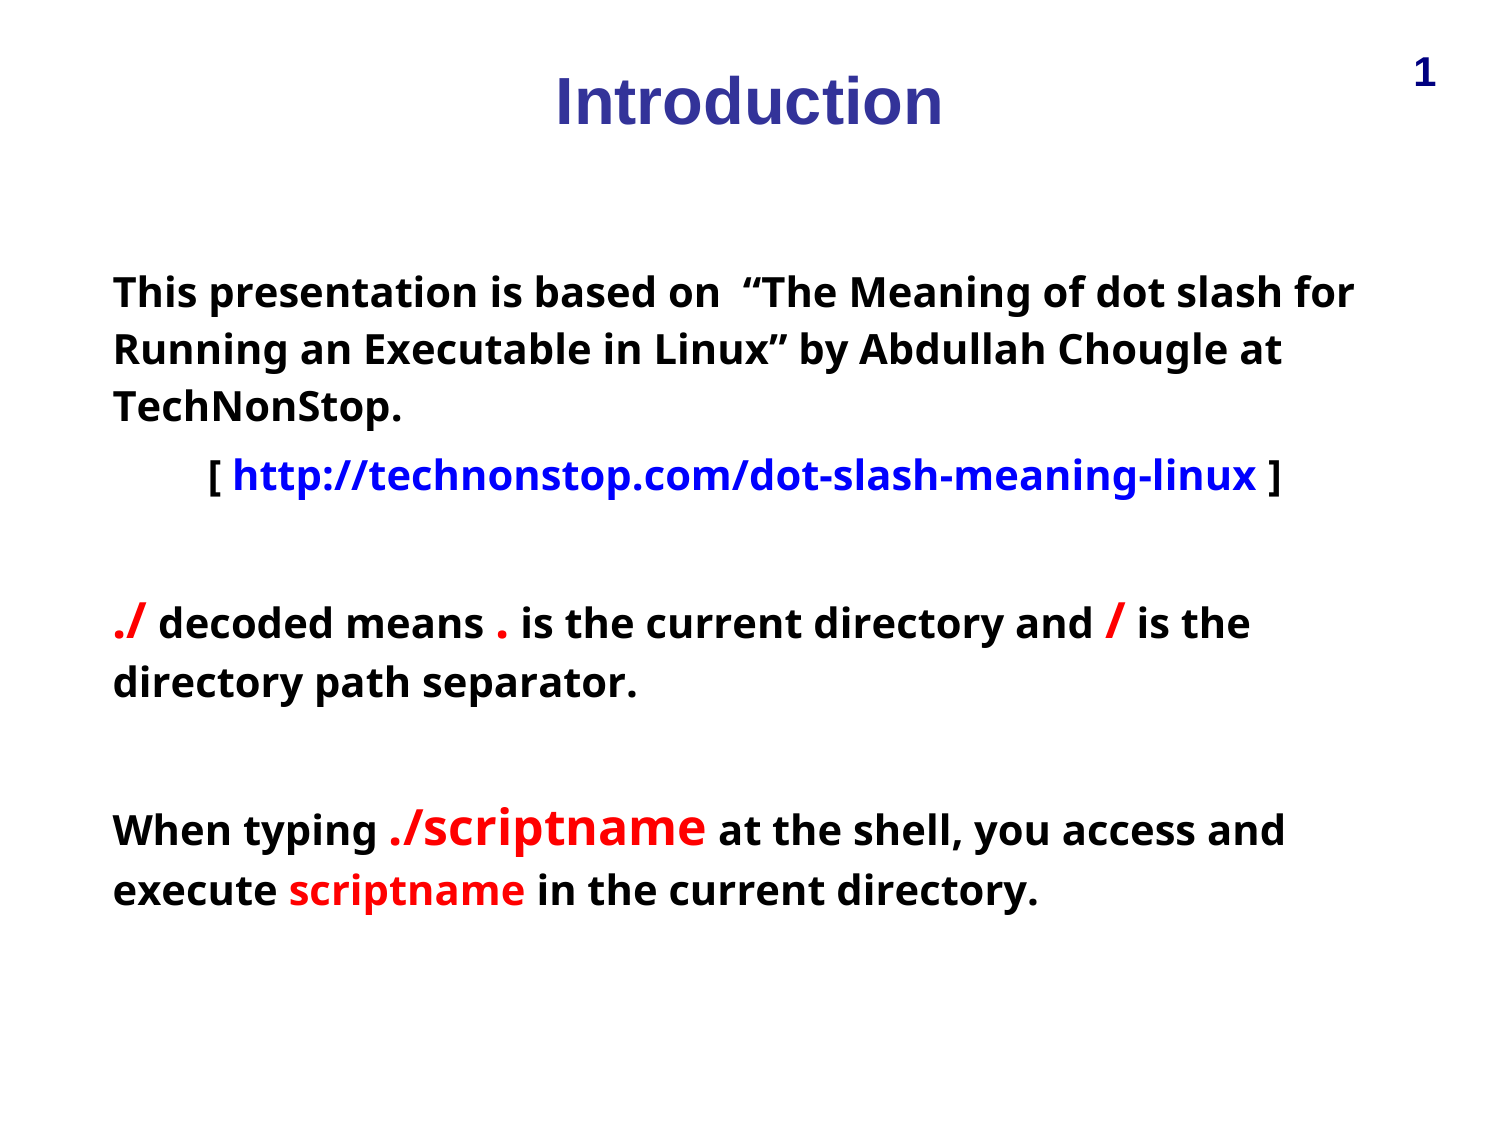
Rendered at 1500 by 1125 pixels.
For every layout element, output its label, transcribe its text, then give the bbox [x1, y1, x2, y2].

title Introduction [262, 52, 1238, 150]
list This presentation is based on “The Meaning of dot slash for Running an Executable in Linux” by Abdullah Chougle at TechNonStop. [ http://technonstop.com/dot-slash-meaning-linux ] ./ decoded means . is the current directory and / is the directory path separator. When typing ./scriptname at the shell, you access and execute scriptname in the current directory. [112, 262, 1388, 890]
text_box 1 [1387, 37, 1463, 103]
